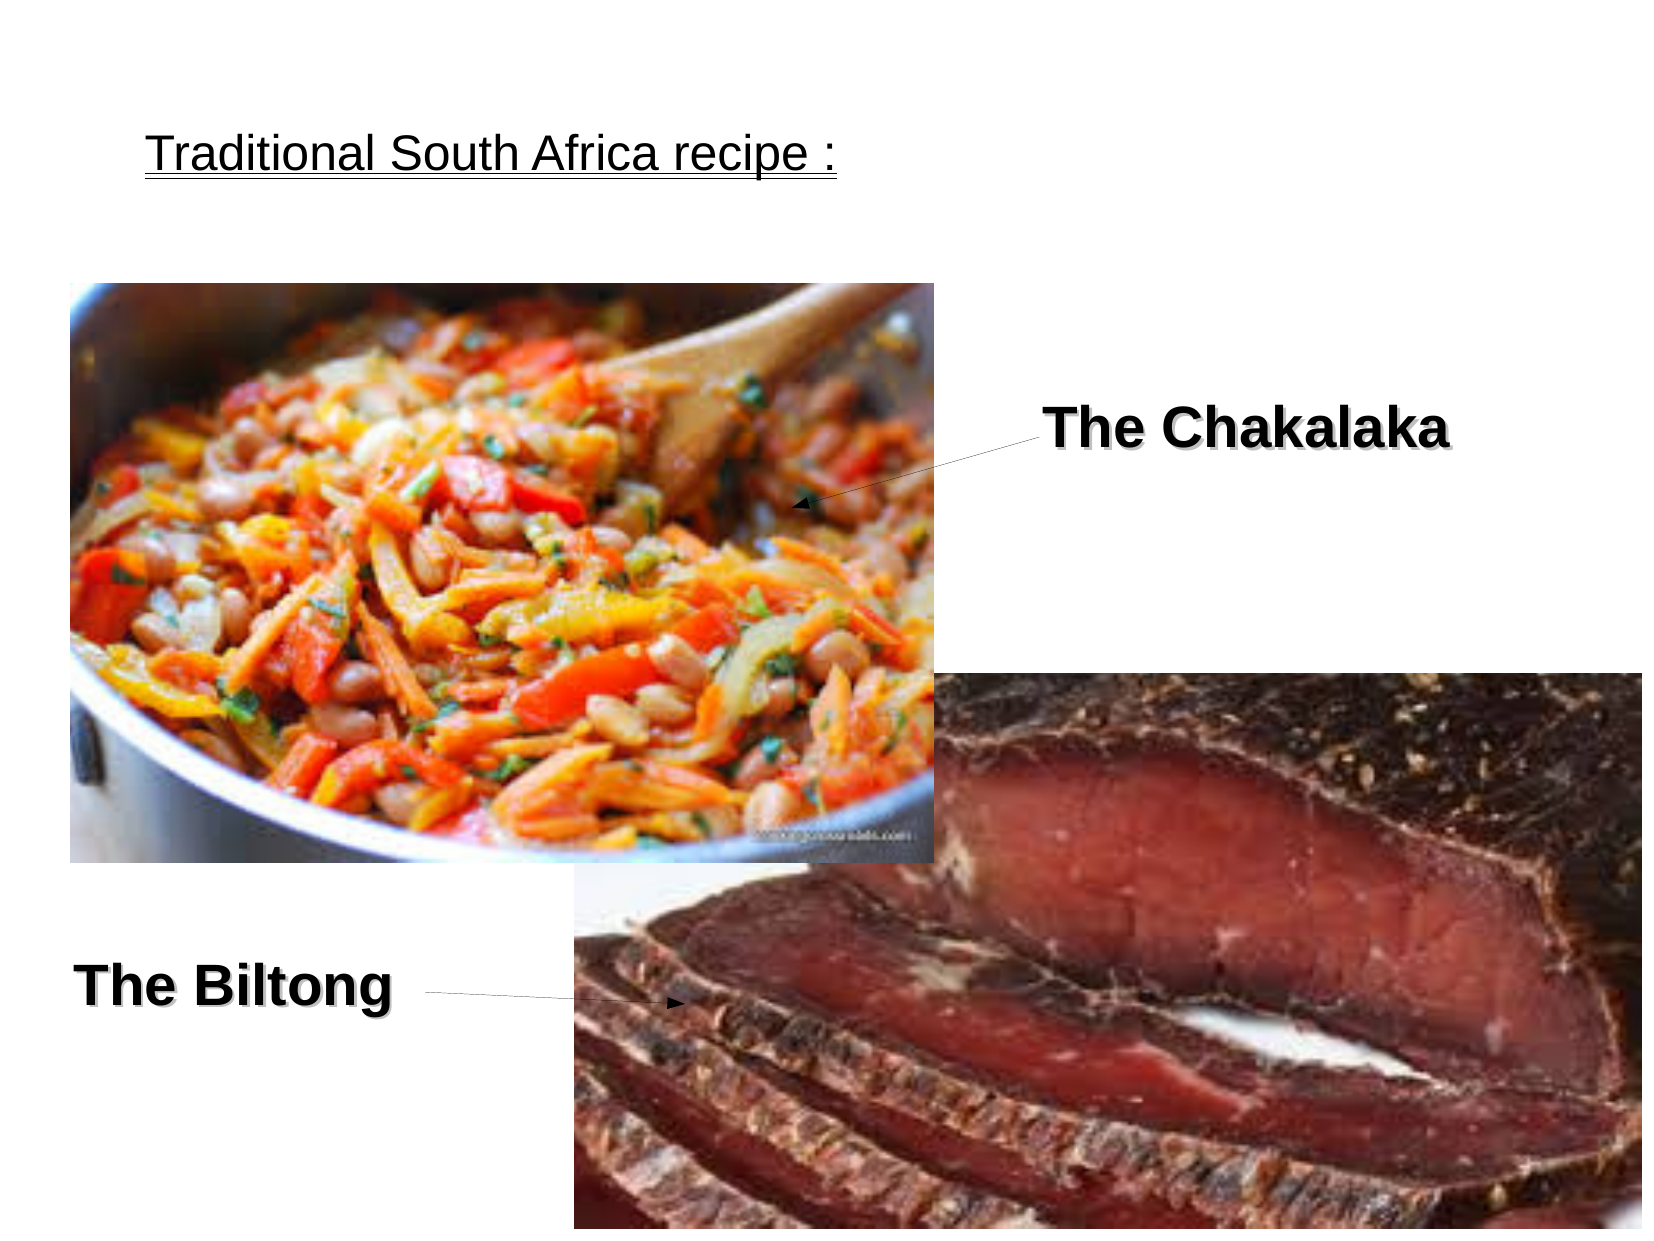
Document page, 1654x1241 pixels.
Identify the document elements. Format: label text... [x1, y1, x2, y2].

text_box The Biltong [59, 944, 544, 1025]
text_box Traditional South Africa recipe : [129, 118, 1595, 189]
text_box The Chakalaka [1027, 387, 1477, 468]
picture [70, 283, 1642, 1229]
